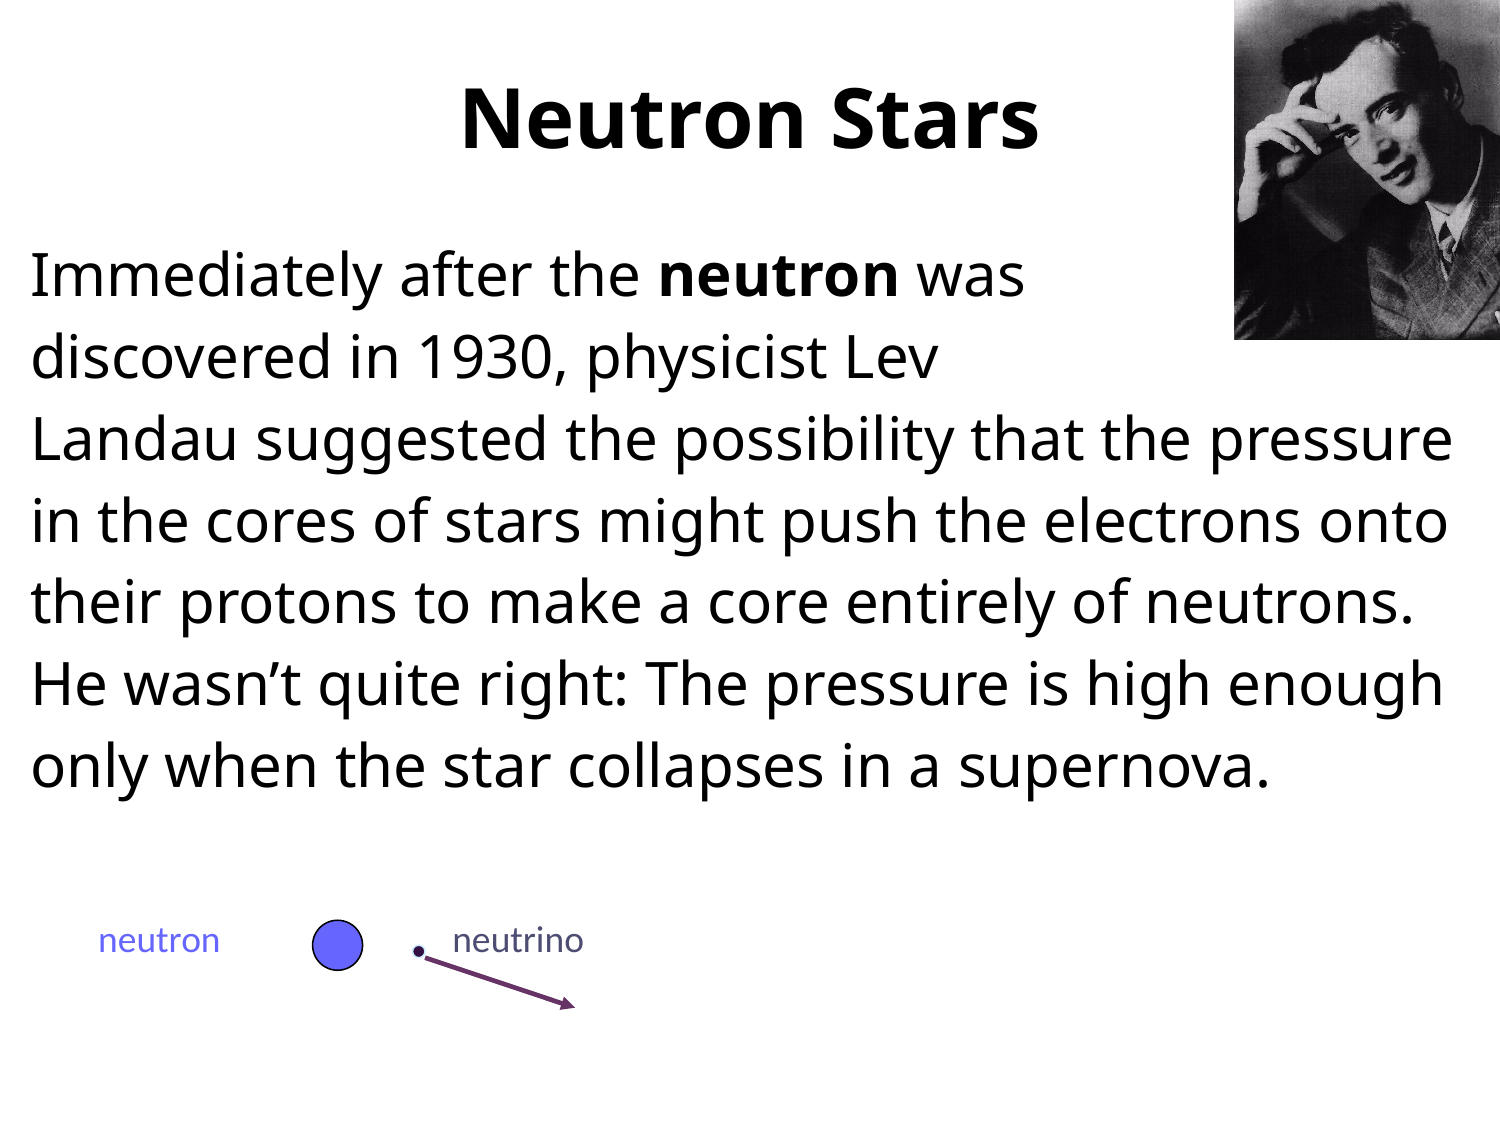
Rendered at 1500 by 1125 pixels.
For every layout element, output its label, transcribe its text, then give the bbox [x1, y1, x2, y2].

text_box neutrino [437, 907, 638, 968]
text_box [312, 920, 363, 971]
text_box neutron [83, 907, 284, 968]
picture [1234, 0, 1500, 341]
title Neutron Stars [30, 22, 1234, 211]
list Immediately after the neutron was discovered in 1930, physicist Lev Landau suggested the possibility that the pressure in the cores of stars might push the electrons onto their protons to make a core entirely of neutrons. He wasn’t quite right: The pressure is high enough only when the star collapses in a supernova. [30, 232, 1471, 886]
text_box [412, 945, 426, 958]
